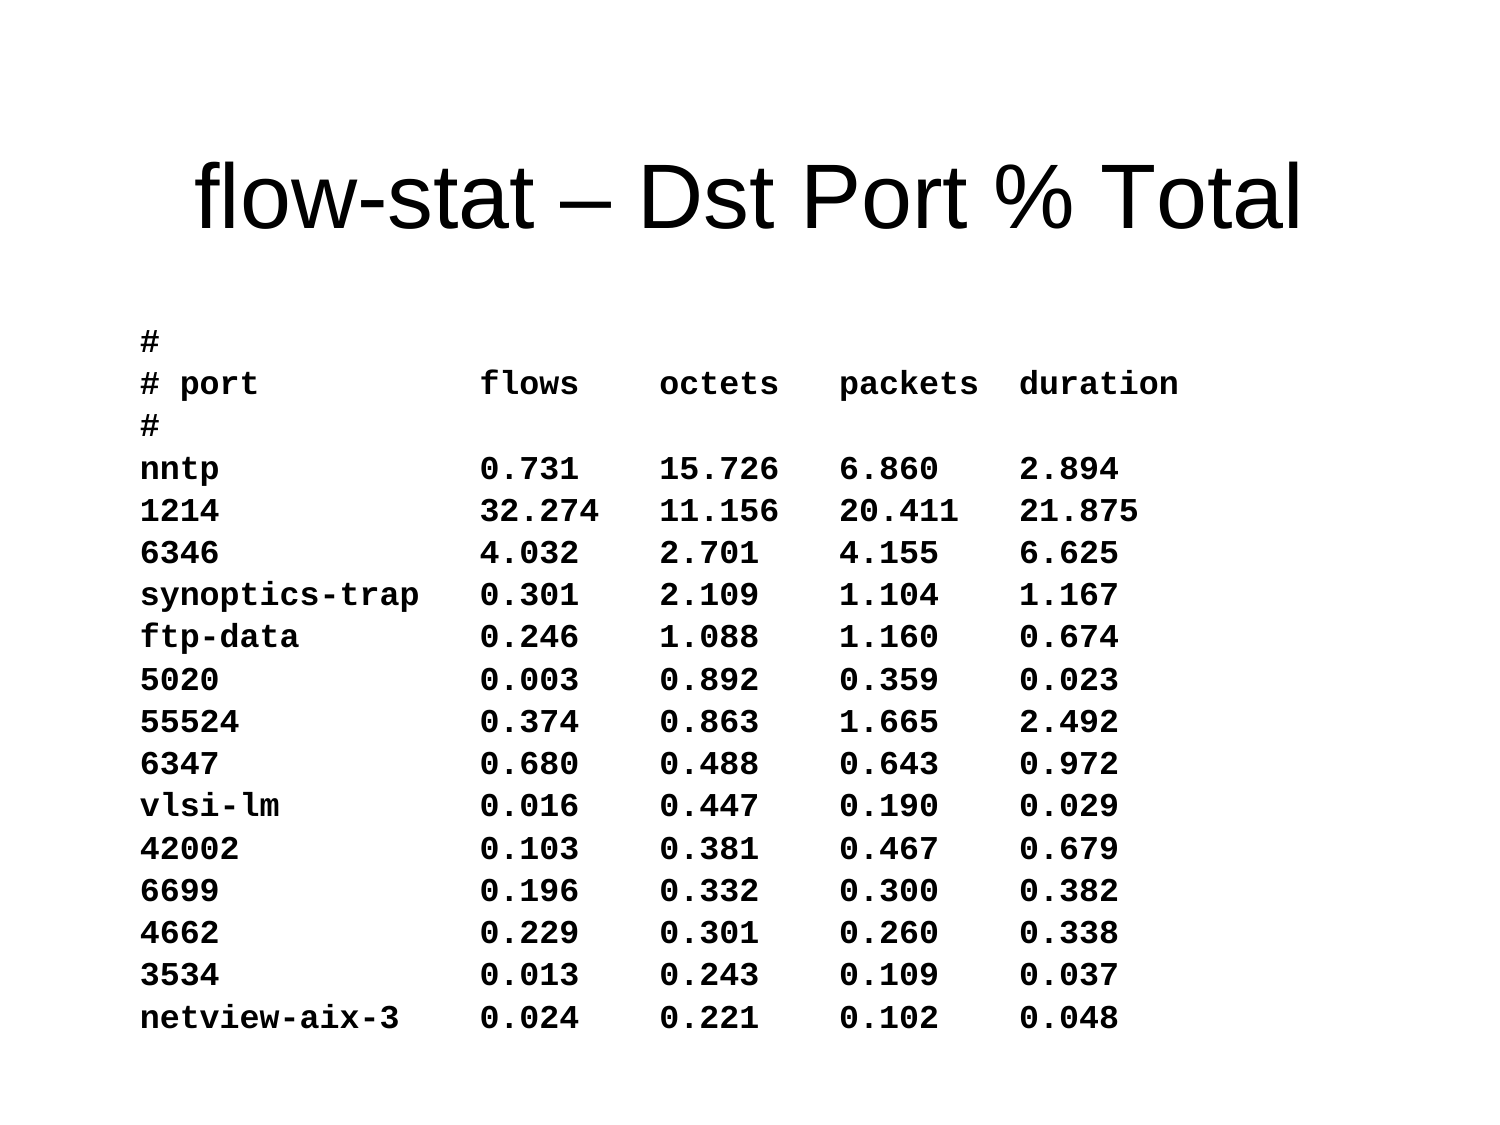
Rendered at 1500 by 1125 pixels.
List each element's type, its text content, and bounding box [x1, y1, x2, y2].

text_box # # port flows octets packets duration # nntp 0.731 15.726 6.860 2.894 1214 32.274 11.156 20.411 21.875 6346 4.032 2.701 4.155 6.625 synoptics-trap 0.301 2.109 1.104 1.167 ftp-data 0.246 1.088 1.160 0.674 5020 0.003 0.892 0.359 0.023 55524 0.374 0.863 1.665 2.492 6347 0.680 0.488 0.643 0.972 vlsi-lm 0.016 0.447 0.190 0.029 42002 0.103 0.381 0.467 0.679 6699 0.196 0.332 0.300 0.382 4662 0.229 0.301 0.260 0.338 3534 0.013 0.243 0.109 0.037 netview-aix-3 0.024 0.221 0.102 0.048 [125, 312, 1198, 1010]
title flow-stat – Dst Port % Total [112, 99, 1388, 288]
